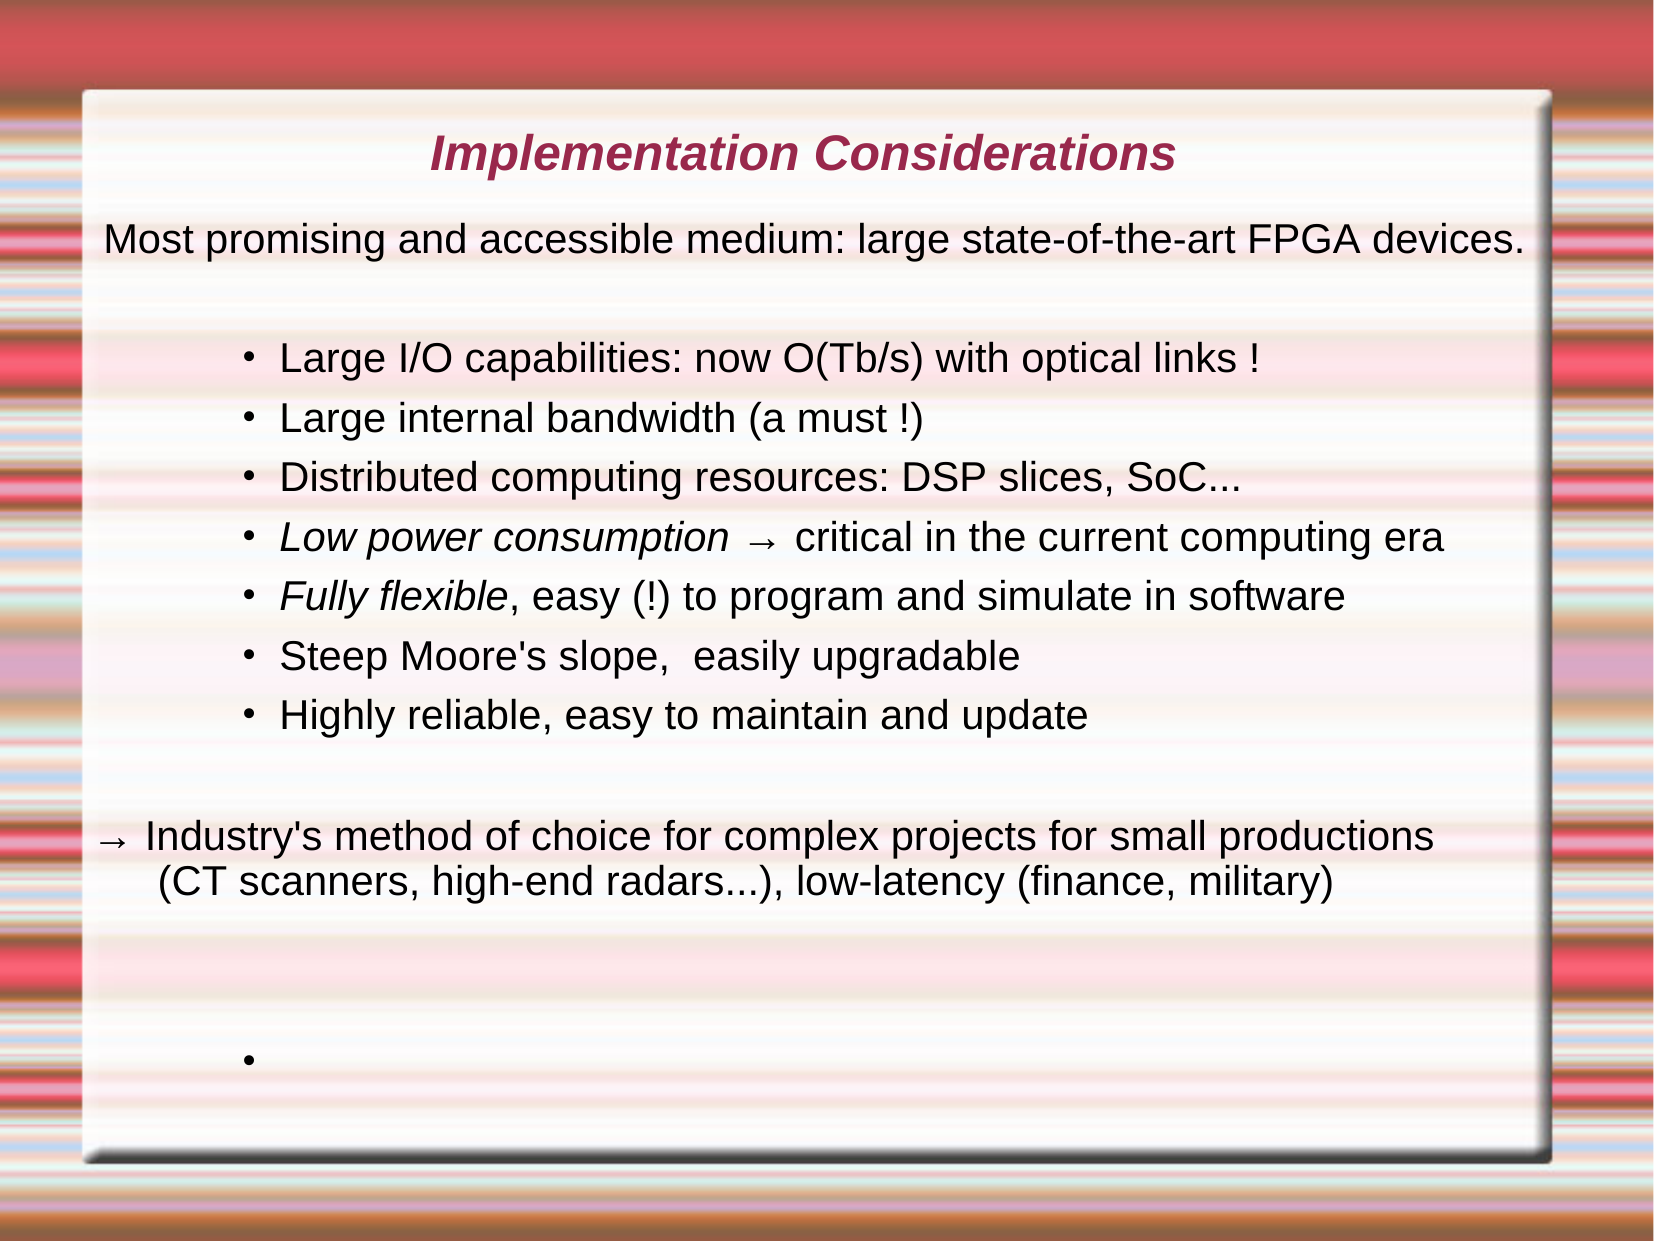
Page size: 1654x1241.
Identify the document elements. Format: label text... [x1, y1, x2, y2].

picture [0, 0, 1654, 1241]
text_box Most promising and accessible medium: large state-of-the-art FPGA devices. Large I/O capabilities: now O(Tb/s) with optical links ! Large internal bandwidth (a must !) Distributed computing resources: DSP slices, SoC... Low power consumption → critical in the current computing era Fully flexible, easy (!) to program and simulate in software Steep Moore's slope, easily upgradable Highly reliable, easy to maintain and update → Industry's method of choice for complex projects for small productions (CT scanners, high-end radars...), low-latency (finance, military) [76, 210, 1563, 1179]
text_box Implementation Considerations [122, 105, 1486, 196]
